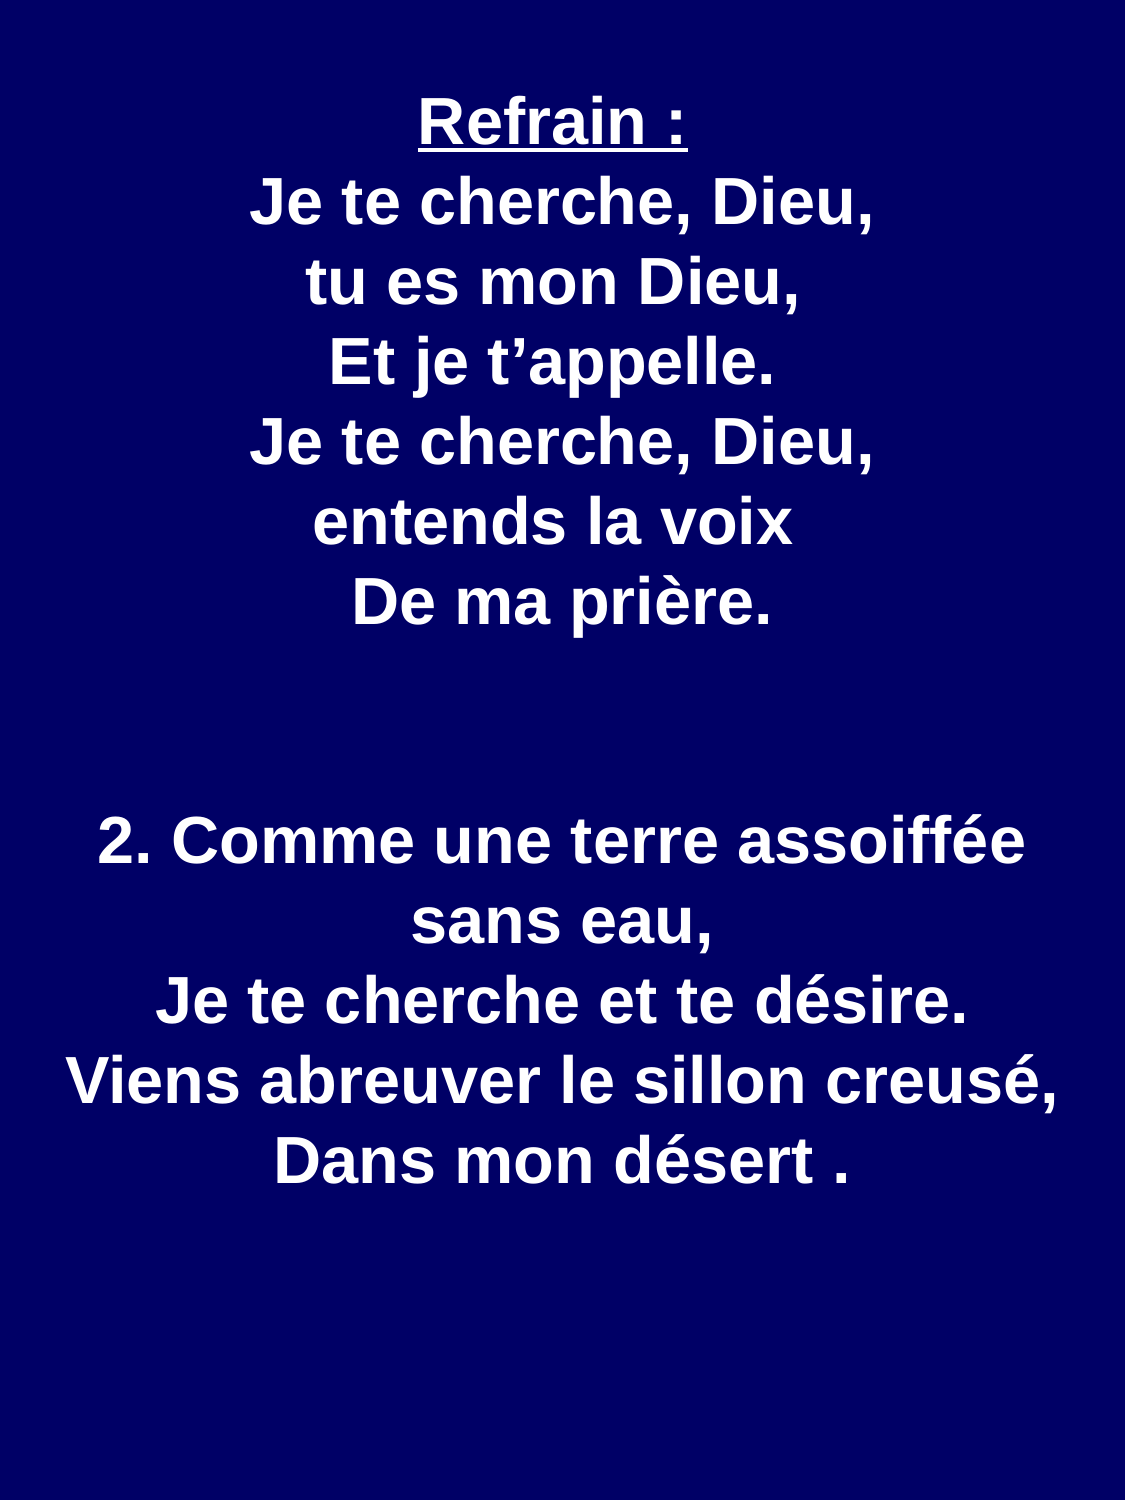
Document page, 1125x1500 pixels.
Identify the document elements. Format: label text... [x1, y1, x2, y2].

text_box Refrain : Je te cherche, Dieu, tu es mon Dieu, Et je t’appelle. Je te cherche, Dieu, entends la voix De ma prière. 2. Comme une terre assoiffée sans eau, Je te cherche et te désire. Viens abreuver le sillon creusé, Dans mon désert . [0, 25, 1125, 1240]
